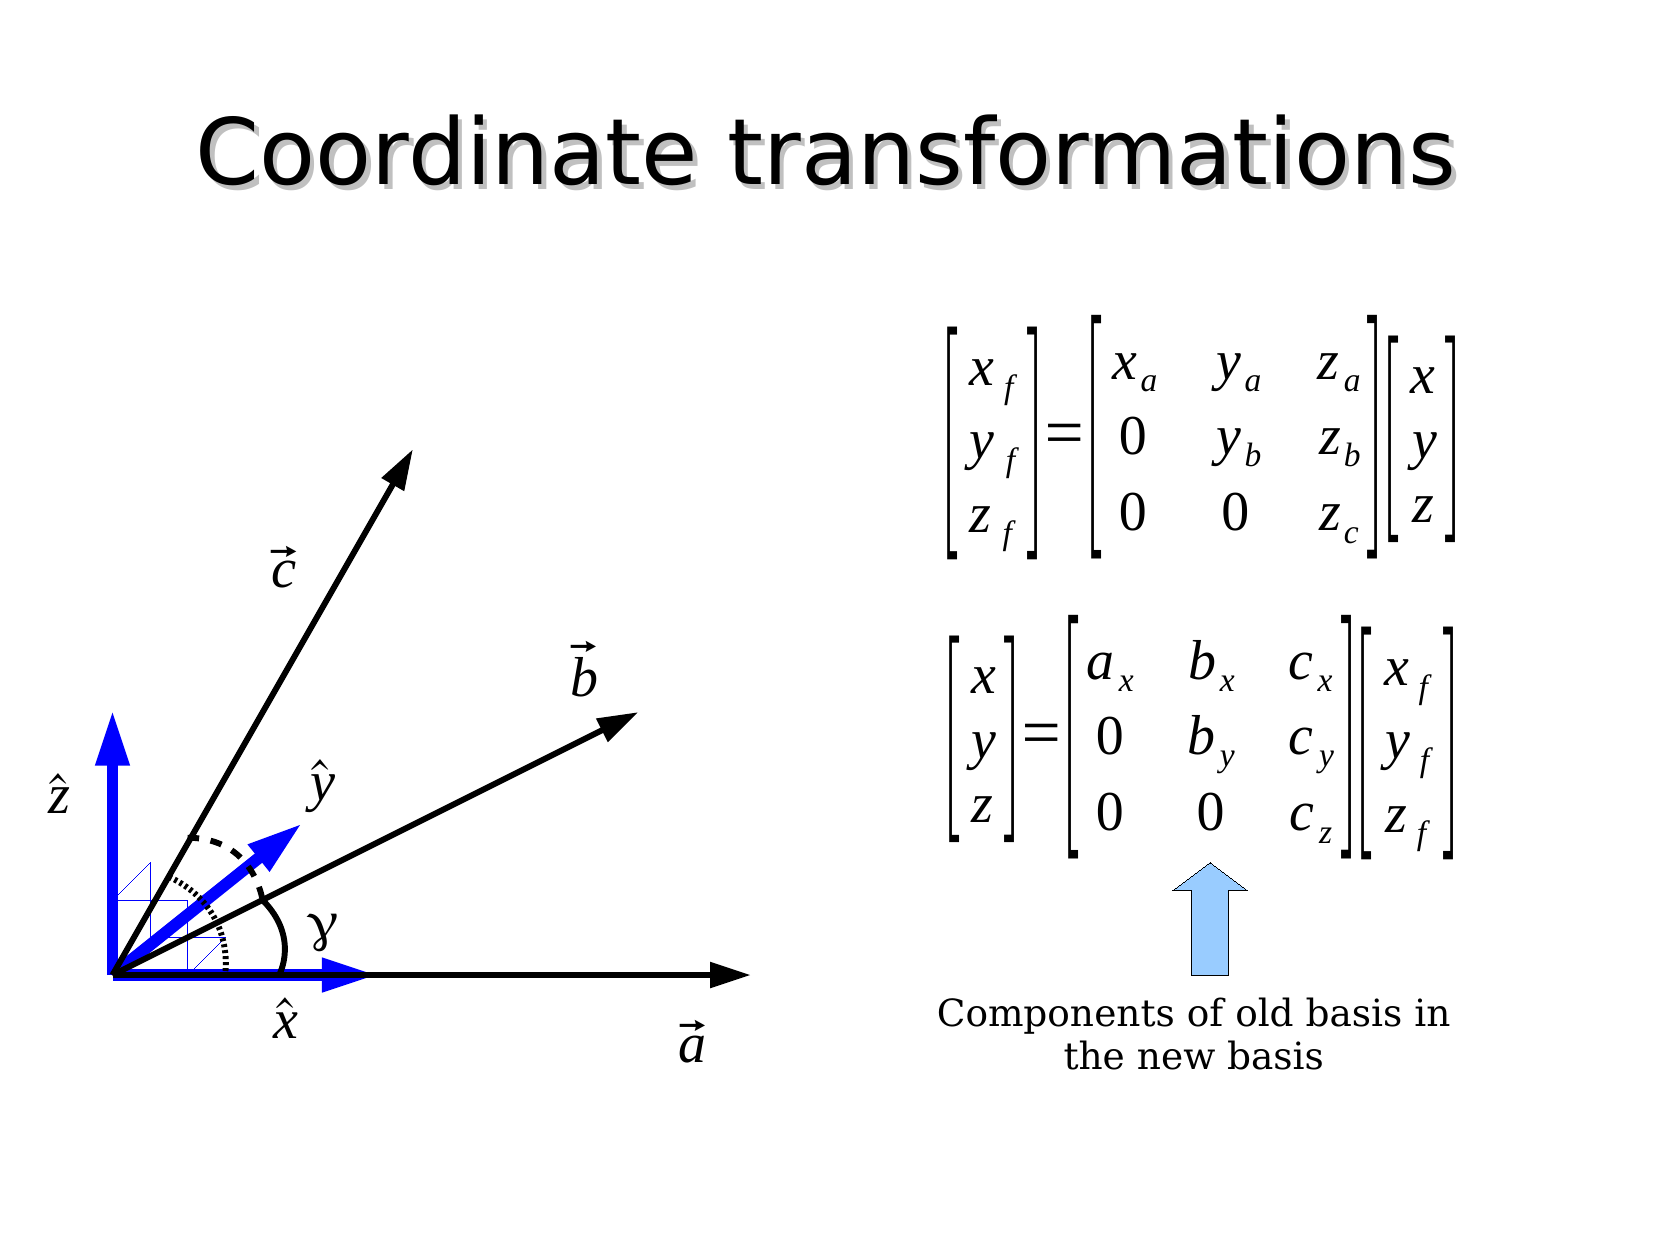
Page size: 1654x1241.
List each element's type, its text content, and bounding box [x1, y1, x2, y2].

chart [262, 988, 304, 1051]
chart [262, 537, 304, 601]
chart [300, 890, 348, 953]
chart [296, 750, 341, 813]
chart [671, 1012, 713, 1075]
title Coordinate transformations [82, 56, 1571, 250]
text_box Components of old basis in the new basis [922, 983, 1523, 1086]
chart [37, 763, 76, 826]
chart [939, 612, 1464, 863]
chart [937, 312, 1465, 563]
chart [562, 637, 605, 709]
text_box [1172, 862, 1248, 976]
